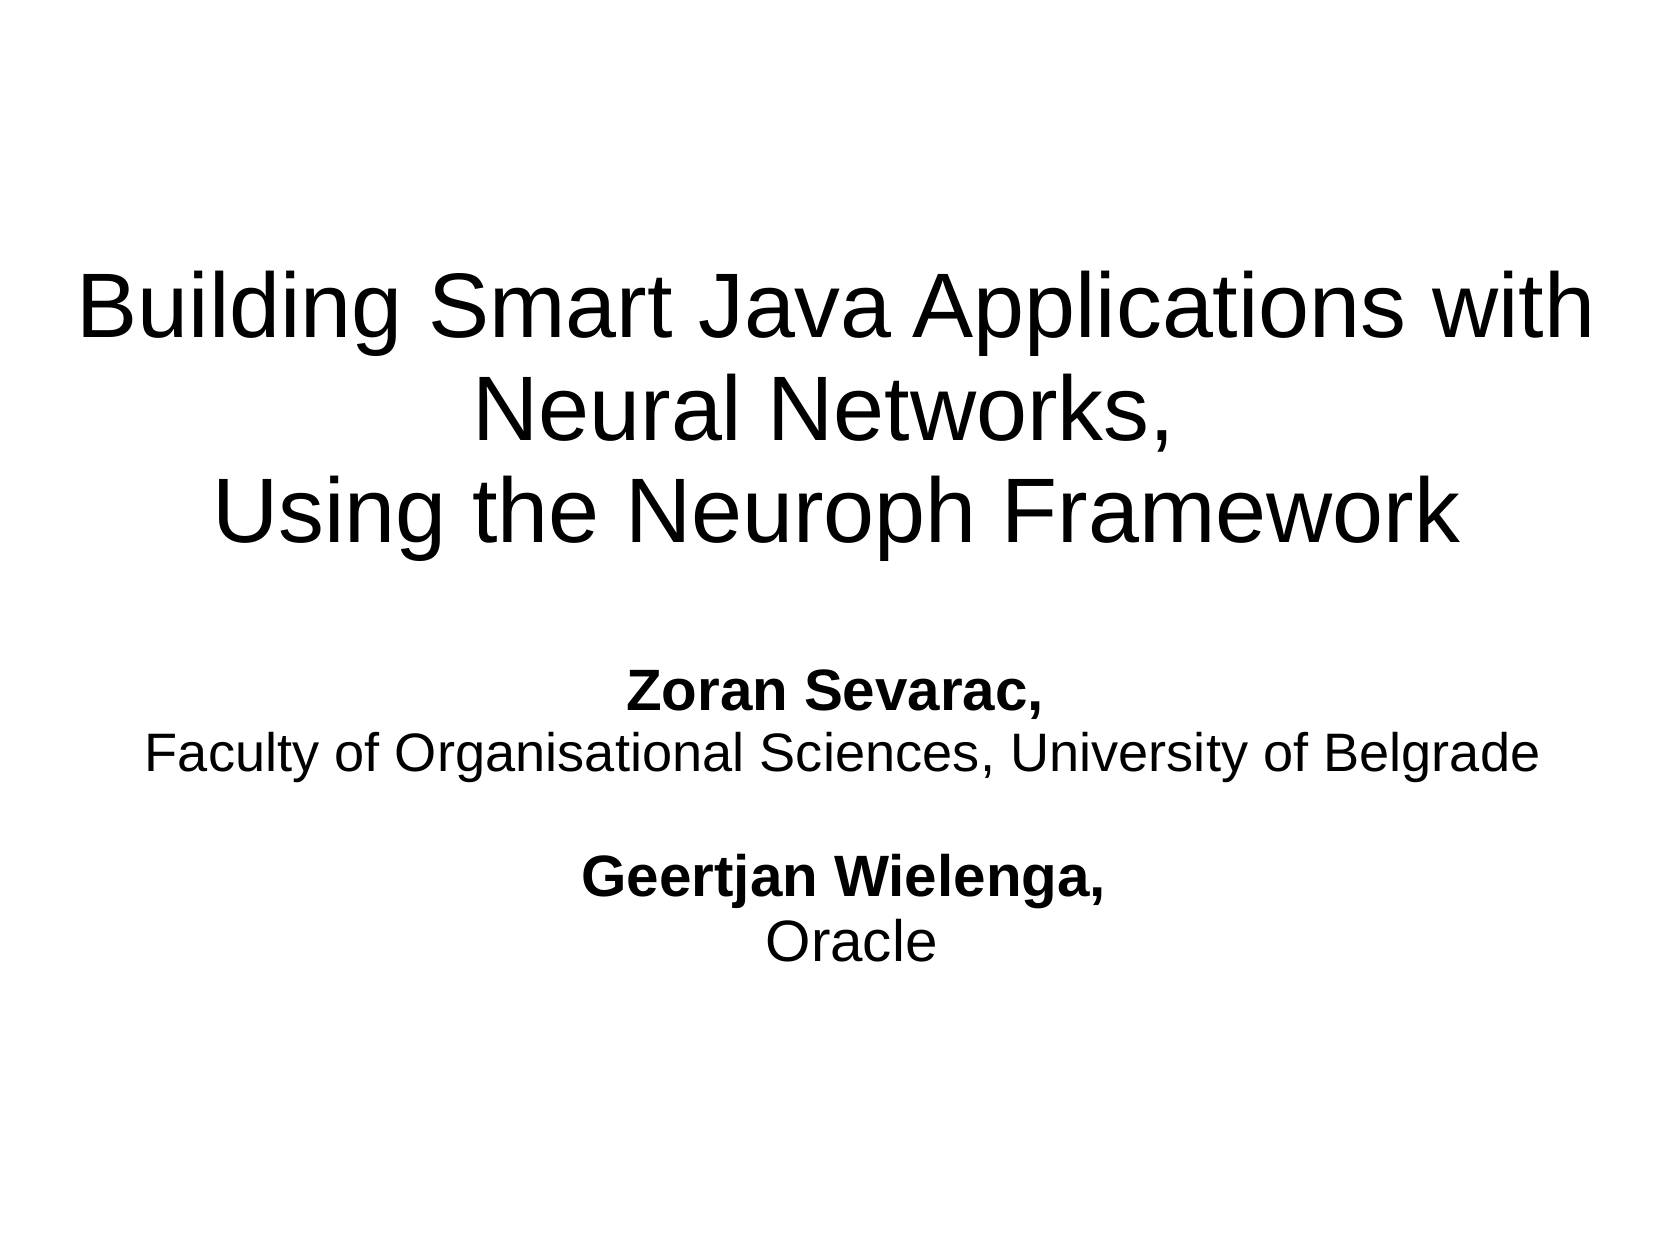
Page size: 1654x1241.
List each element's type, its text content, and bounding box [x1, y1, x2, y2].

text_box Building Smart Java Applications with Neural Networks, Using the Neuroph Framework [61, 254, 1613, 563]
text_box Zoran Sevarac, Faculty of Organisational Sciences, University of Belgrade Geertjan Wielenga, Oracle [75, 656, 1613, 976]
